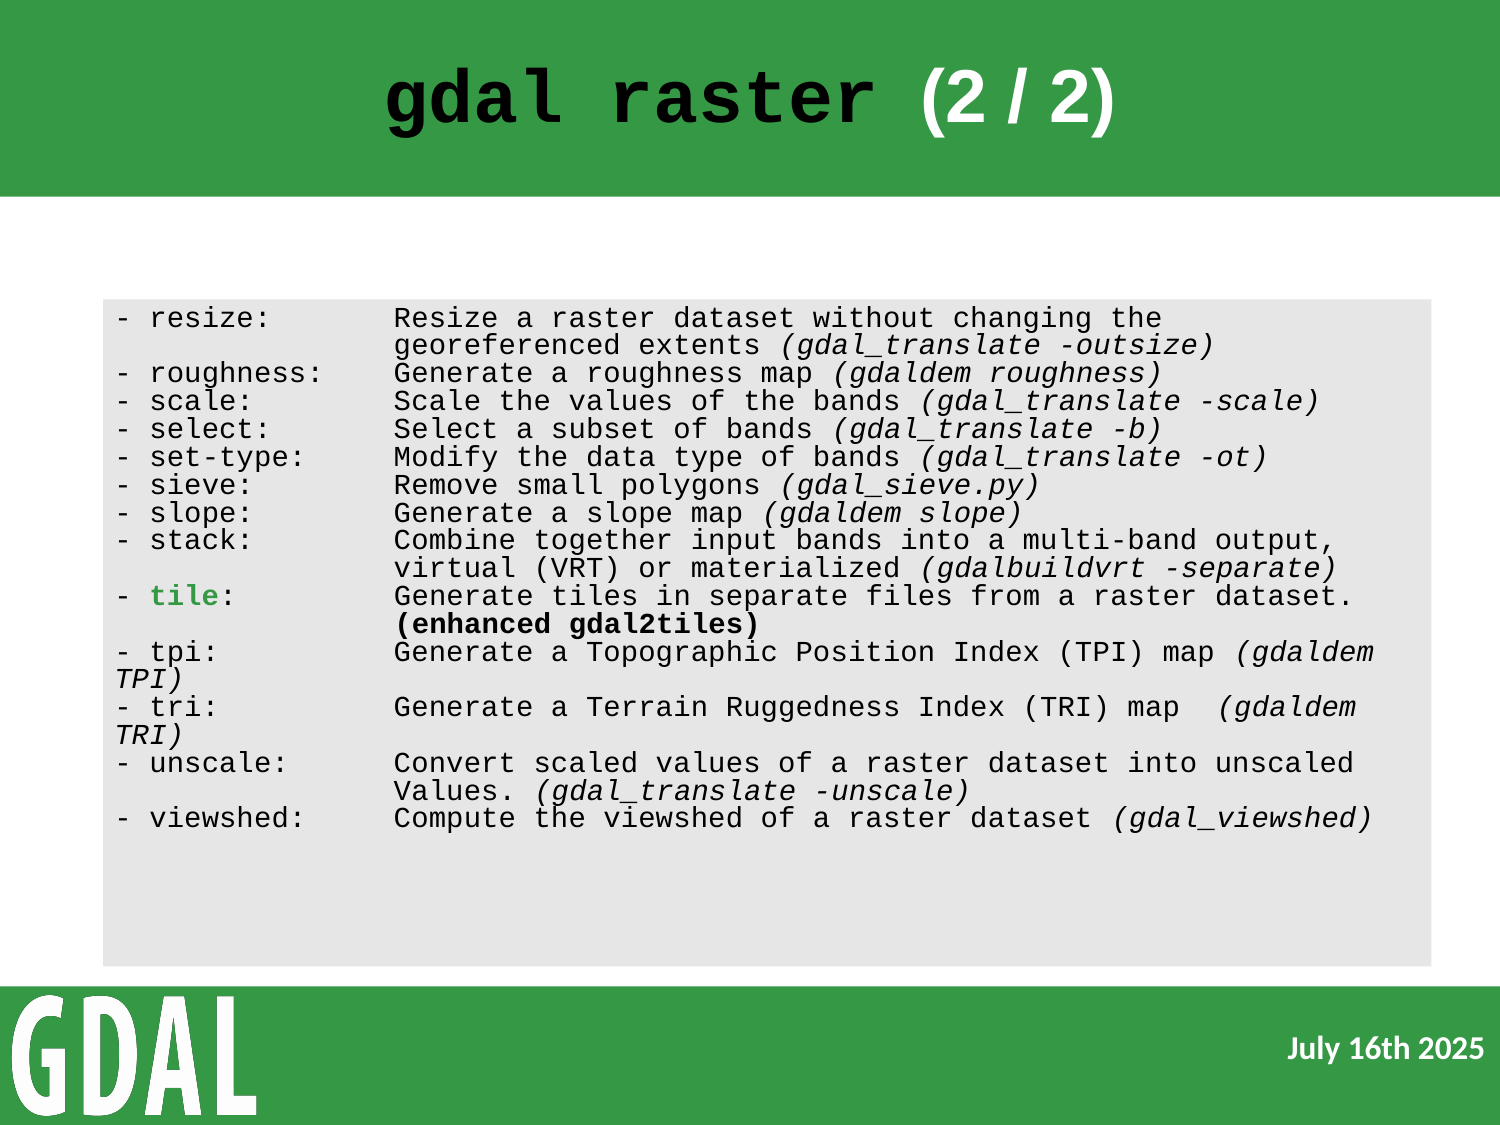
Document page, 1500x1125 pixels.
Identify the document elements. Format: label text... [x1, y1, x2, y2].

picture [11, 995, 257, 1116]
title gdal raster (2 / 2) [0, 0, 1500, 197]
list - resize: Resize a raster dataset without changing the georeferenced extents (gdal_translate -outsize) - roughness: Generate a roughness map (gdaldem roughness) - scale: Scale the values of the bands (gdal_translate -scale) - select: Select a subset of bands (gdal_translate -b) - set-type: Modify the data type of bands (gdal_translate -ot) - sieve: Remove small polygons (gdal_sieve.py) - slope: Generate a slope map (gdaldem slope) - stack: Combine together input bands into a multi-band output, virtual (VRT) or materialized (gdalbuildvrt -separate) - tile: Generate tiles in separate files from a raster dataset. (enhanced gdal2tiles) - tpi: Generate a Topographic Position Index (TPI) map (gdaldem TPI) - tri: Generate a Terrain Ruggedness Index (TRI) map (gdaldem TRI) - unscale: Convert scaled values of a raster dataset into unscaled Values. (gdal_translate -unscale) - viewshed: Compute the viewshed of a raster dataset (gdal_viewshed) [103, 299, 1432, 967]
